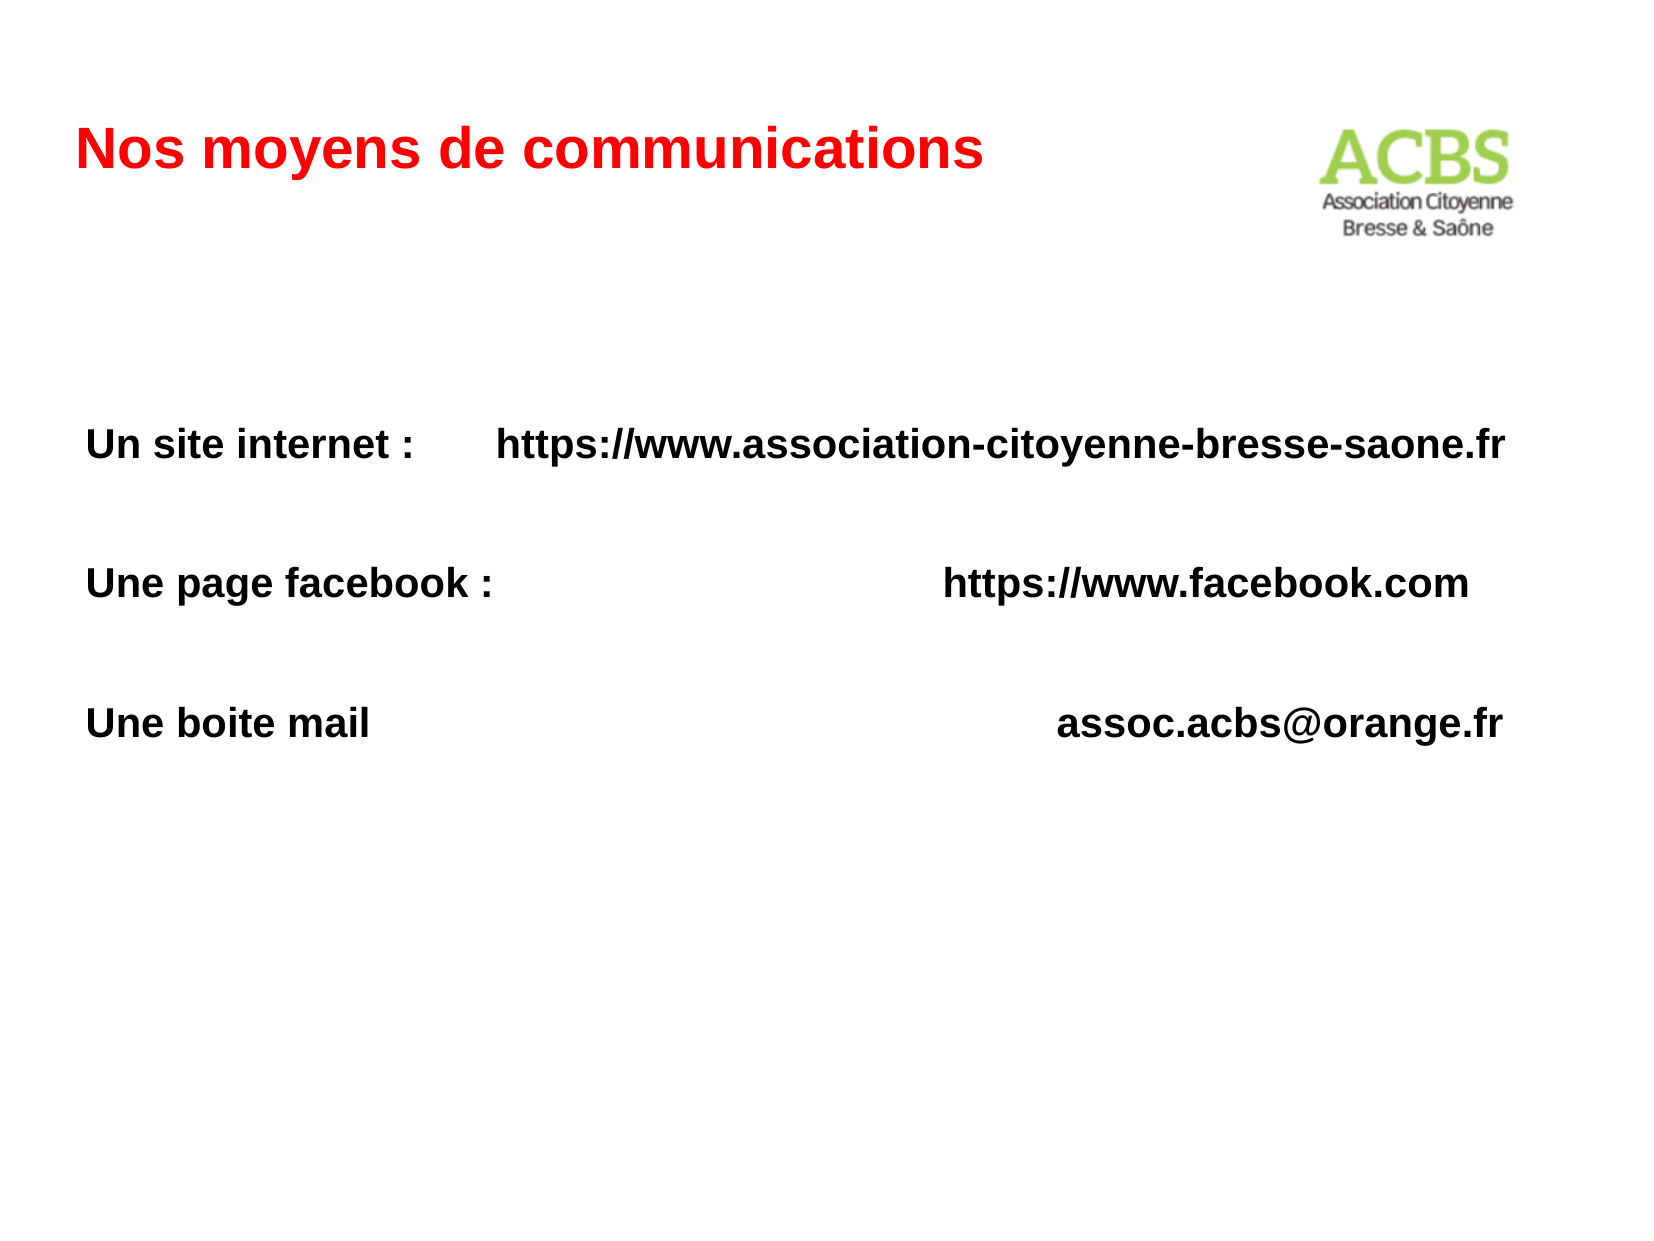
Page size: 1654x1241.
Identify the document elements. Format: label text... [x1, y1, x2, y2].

text_box Un site internet : https://www.association-citoyenne-bresse-saone.fr Une page facebook : https://www.facebook.com Une boite mail assoc.acbs@orange.fr [70, 413, 1595, 916]
picture [1311, 118, 1524, 252]
title Nos moyens de communications [59, 83, 1548, 213]
